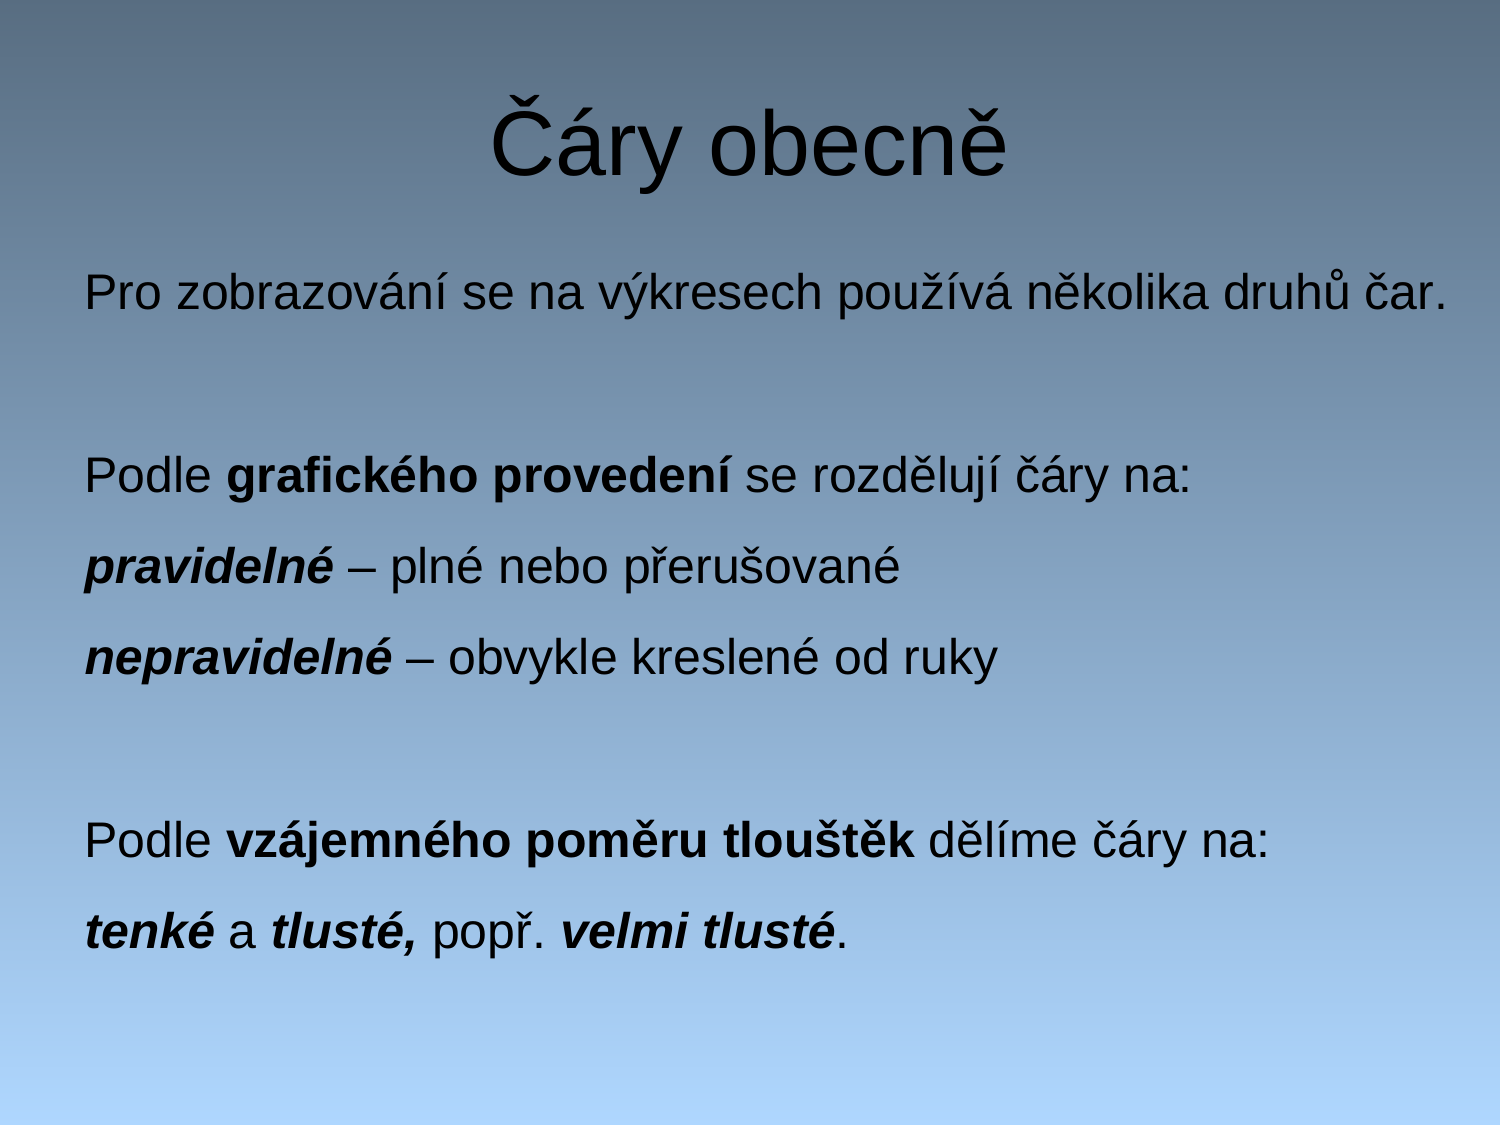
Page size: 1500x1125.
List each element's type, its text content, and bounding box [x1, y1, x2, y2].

text_box Pro zobrazování se na výkresech používá několika druhů čar. Podle grafického provedení se rozdělují čáry na: pravidelné – plné nebo přerušované nepravidelné – obvykle kreslené od ruky Podle vzájemného poměru tlouštěk dělíme čáry na: tenké a tlusté, popř. velmi tlusté. [69, 252, 1500, 967]
title Čáry obecně [75, 45, 1426, 233]
